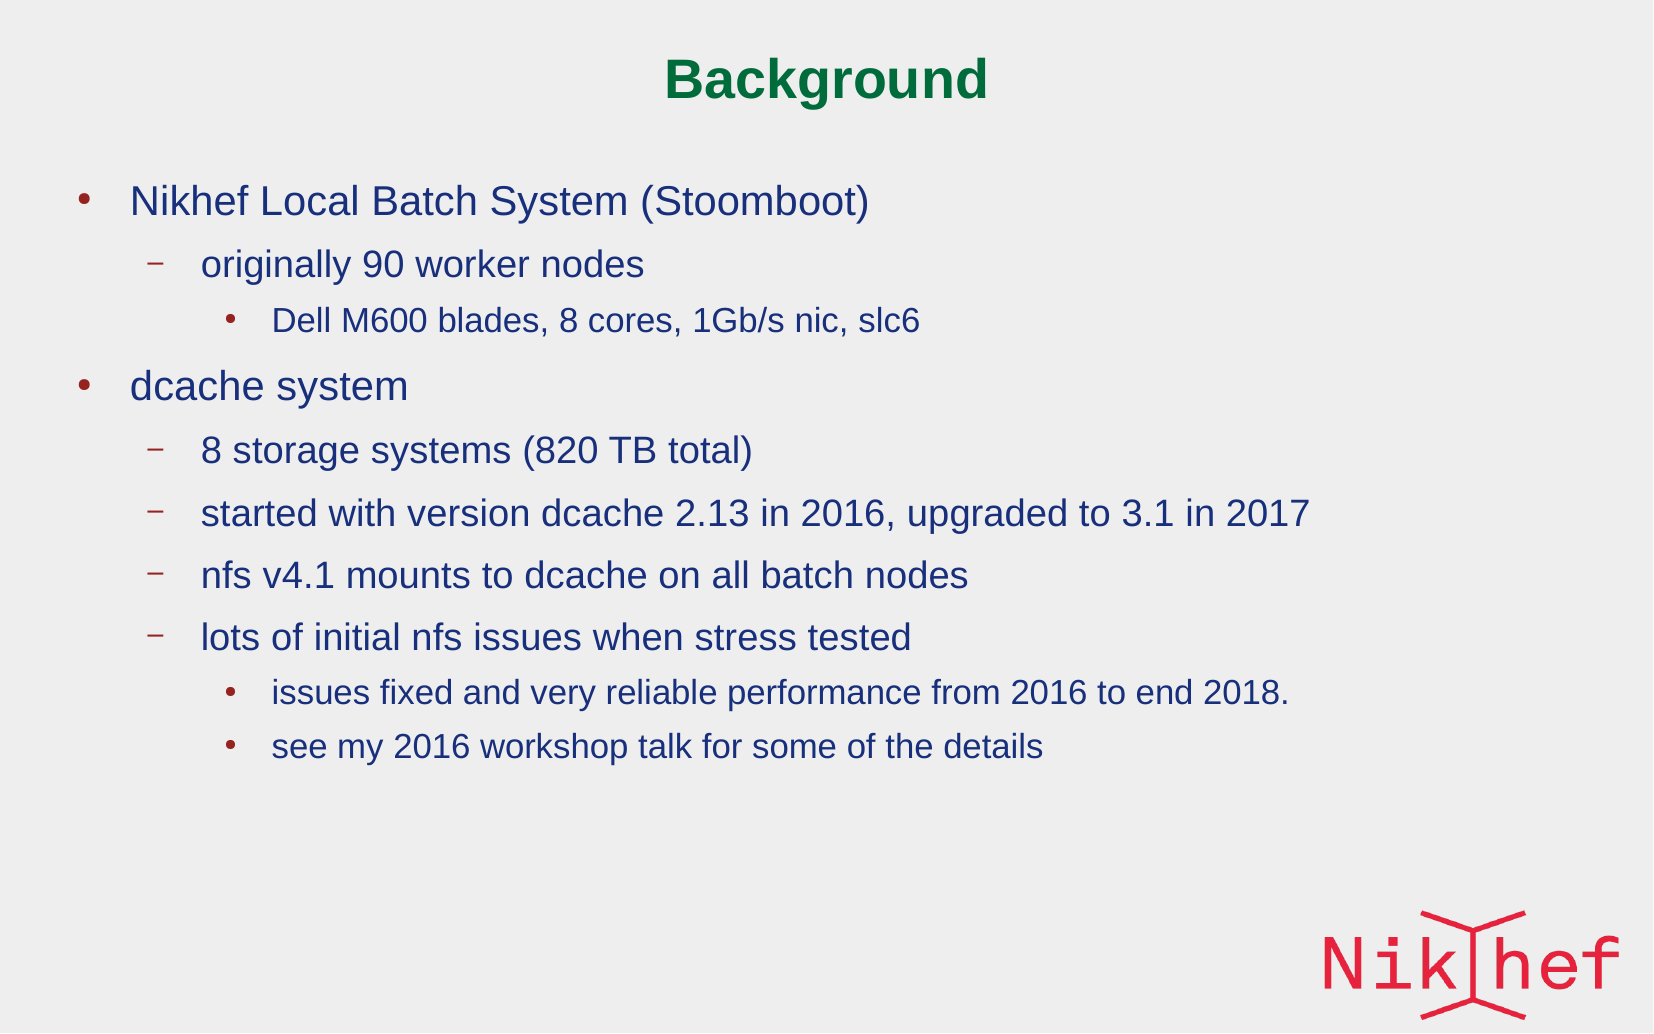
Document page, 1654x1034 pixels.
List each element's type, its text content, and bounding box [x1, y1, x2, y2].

list Nikhef Local Batch System (Stoomboot) originally 90 worker nodes Dell M600 blades, 8 cores, 1Gb/s nic, slc6 dcache system 8 storage systems (820 TB total) started with version dcache 2.13 in 2016, upgraded to 3.1 in 2017 nfs v4.1 mounts to dcache on all batch nodes lots of initial nfs issues when stress tested issues fixed and very reliable performance from 2016 to end 2018. see my 2016 workshop talk for some of the details [59, 177, 1595, 906]
picture [1311, 905, 1630, 1024]
title Background [59, 19, 1595, 138]
